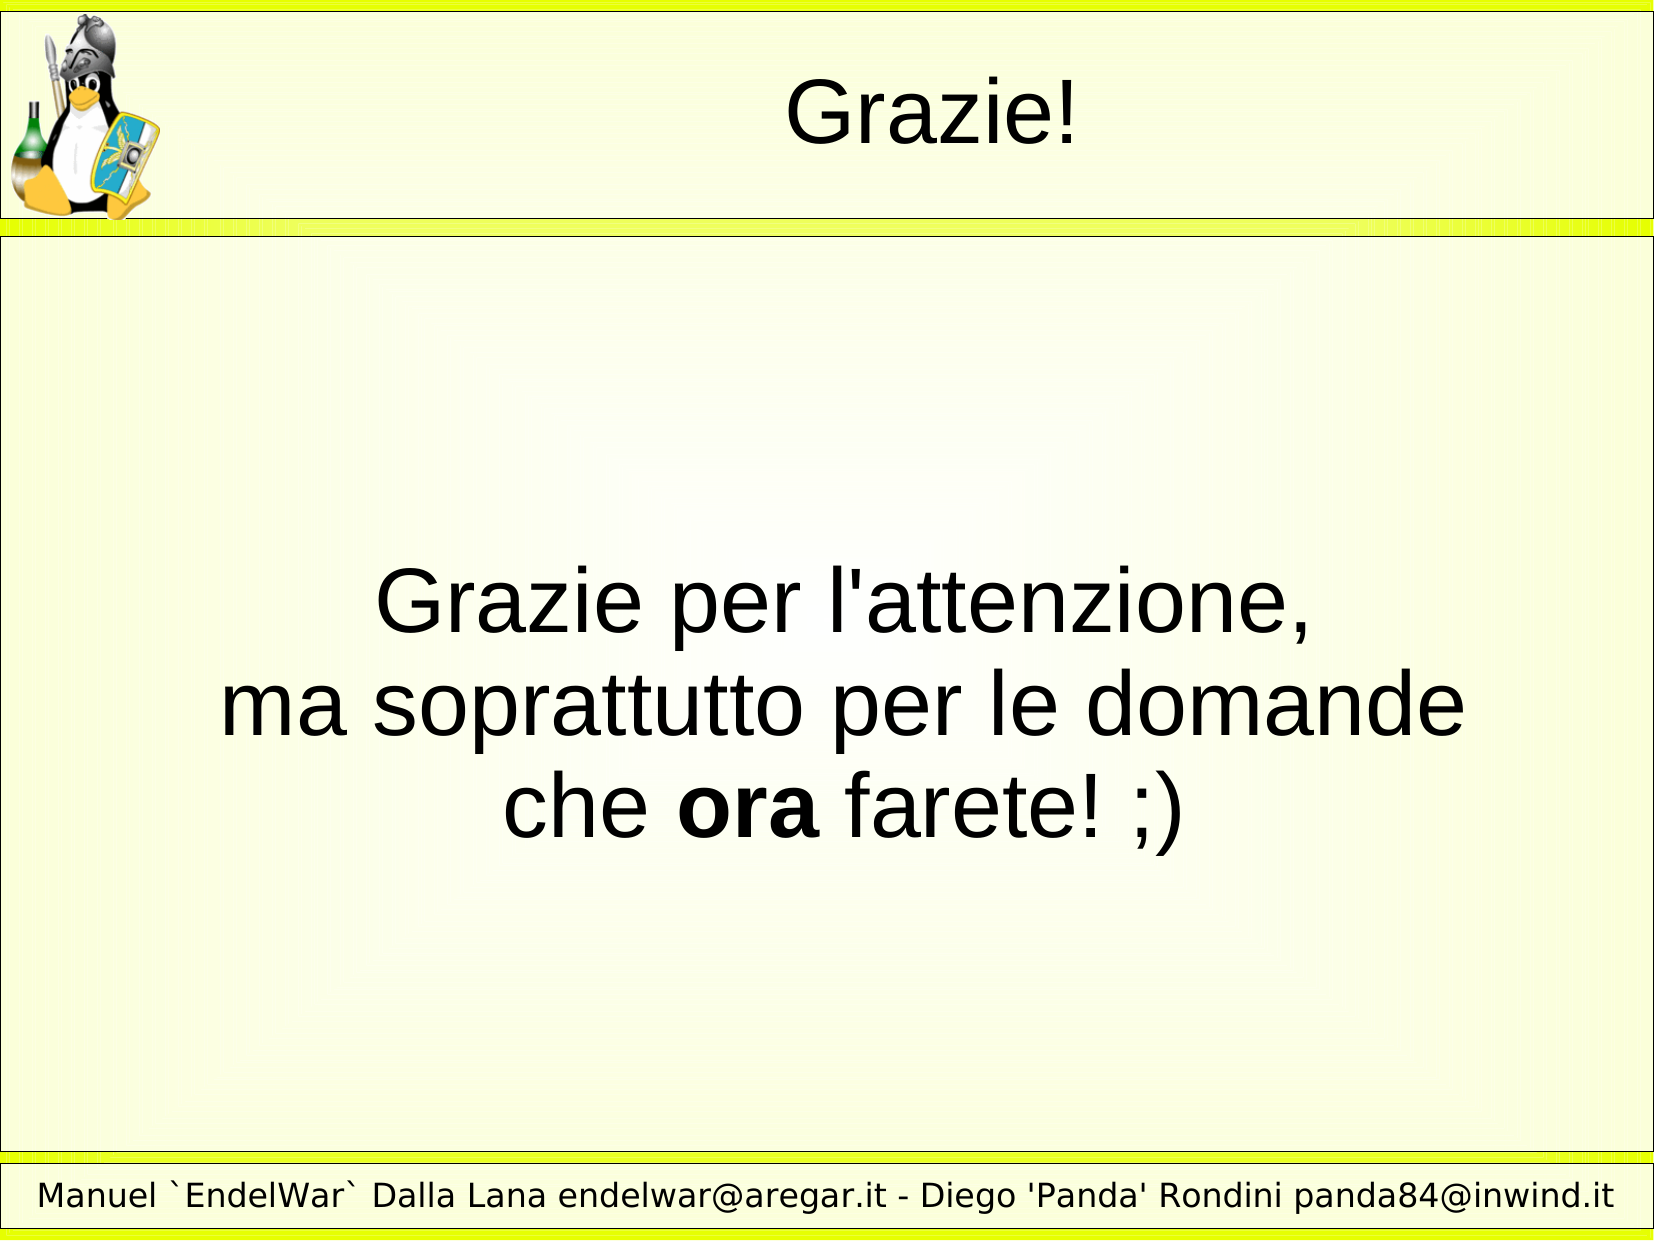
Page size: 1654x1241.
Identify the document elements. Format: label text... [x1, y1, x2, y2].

title Grazie! [228, 23, 1636, 201]
subtitle Grazie per l'attenzione, ma soprattutto per le domande che ora farete! ;) [20, 265, 1633, 1141]
picture [11, 14, 160, 220]
